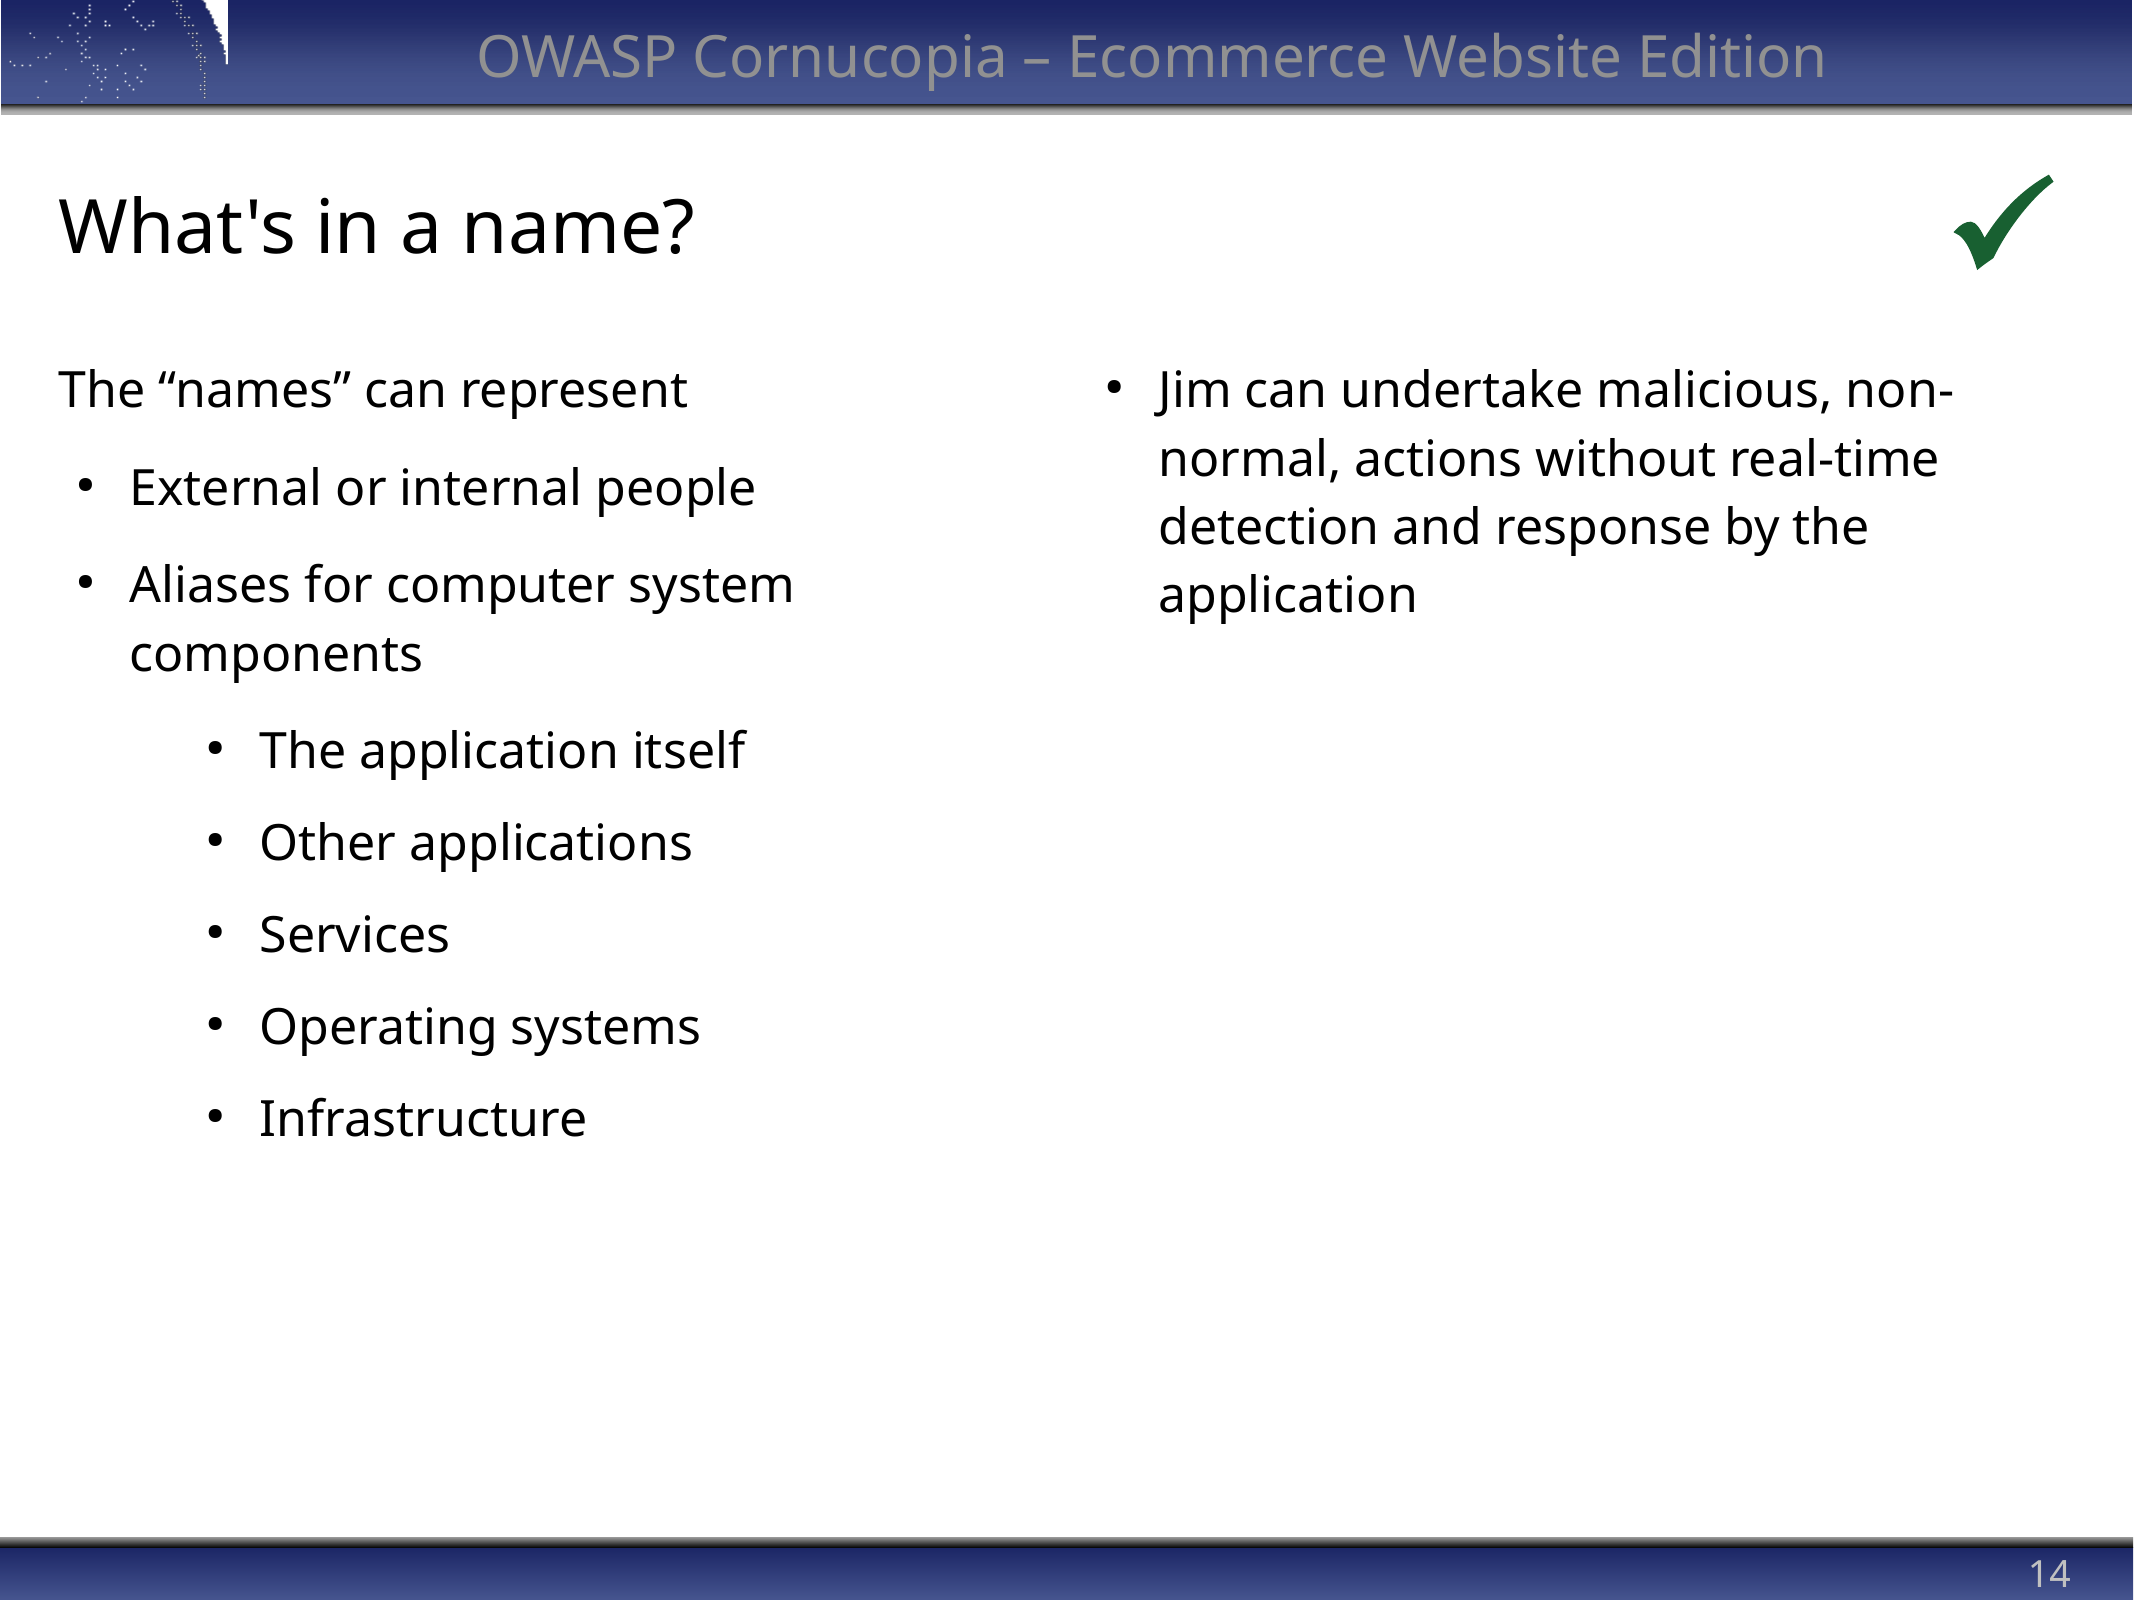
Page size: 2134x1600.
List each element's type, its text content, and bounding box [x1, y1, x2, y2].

title What's in a name? [58, 124, 2126, 325]
list Jim can undertake malicious, non-normal, actions without real-time detection and response by the application [1087, 354, 2068, 1536]
list The “names” can represent External or internal people Aliases for computer system components The application itself Other applications Services Operating systems Infrastructure [58, 354, 1039, 1536]
list ü [1730, 177, 2061, 325]
